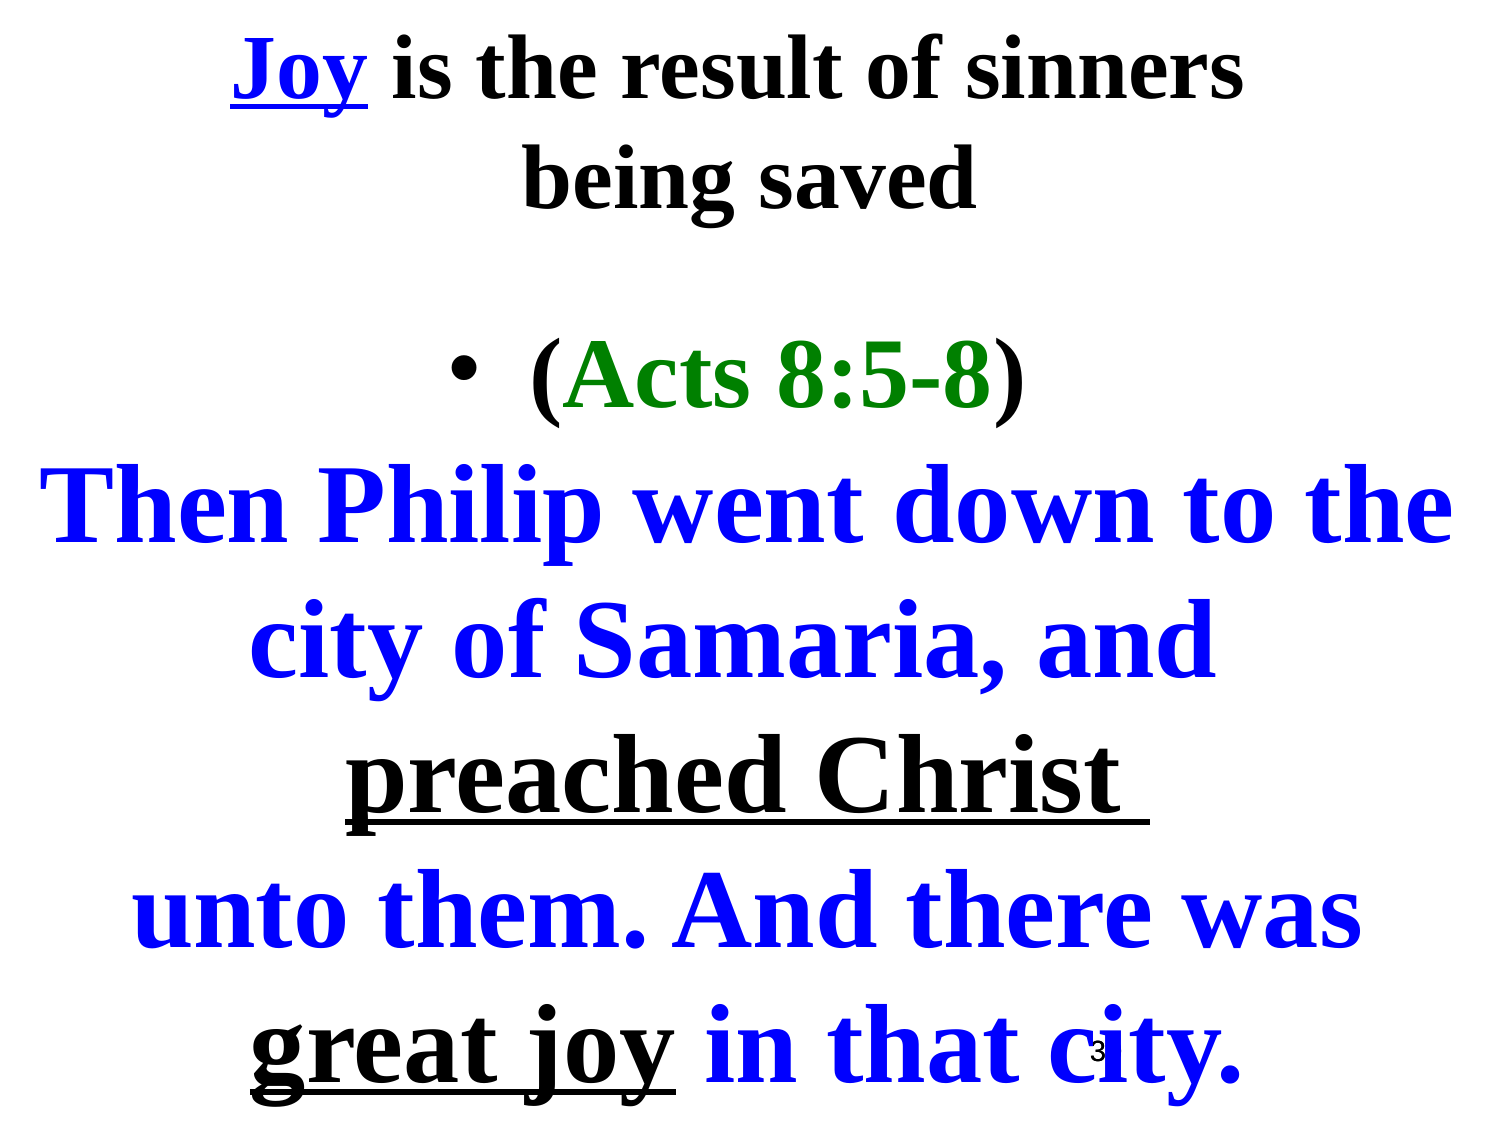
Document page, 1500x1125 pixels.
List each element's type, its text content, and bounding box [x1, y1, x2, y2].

text_box Joy is the result of sinners being saved (Acts 8:5-8) Then Philip went down to the city of Samaria, and preached Christ unto them. And there was great joy in that city. [0, 0, 1500, 1125]
